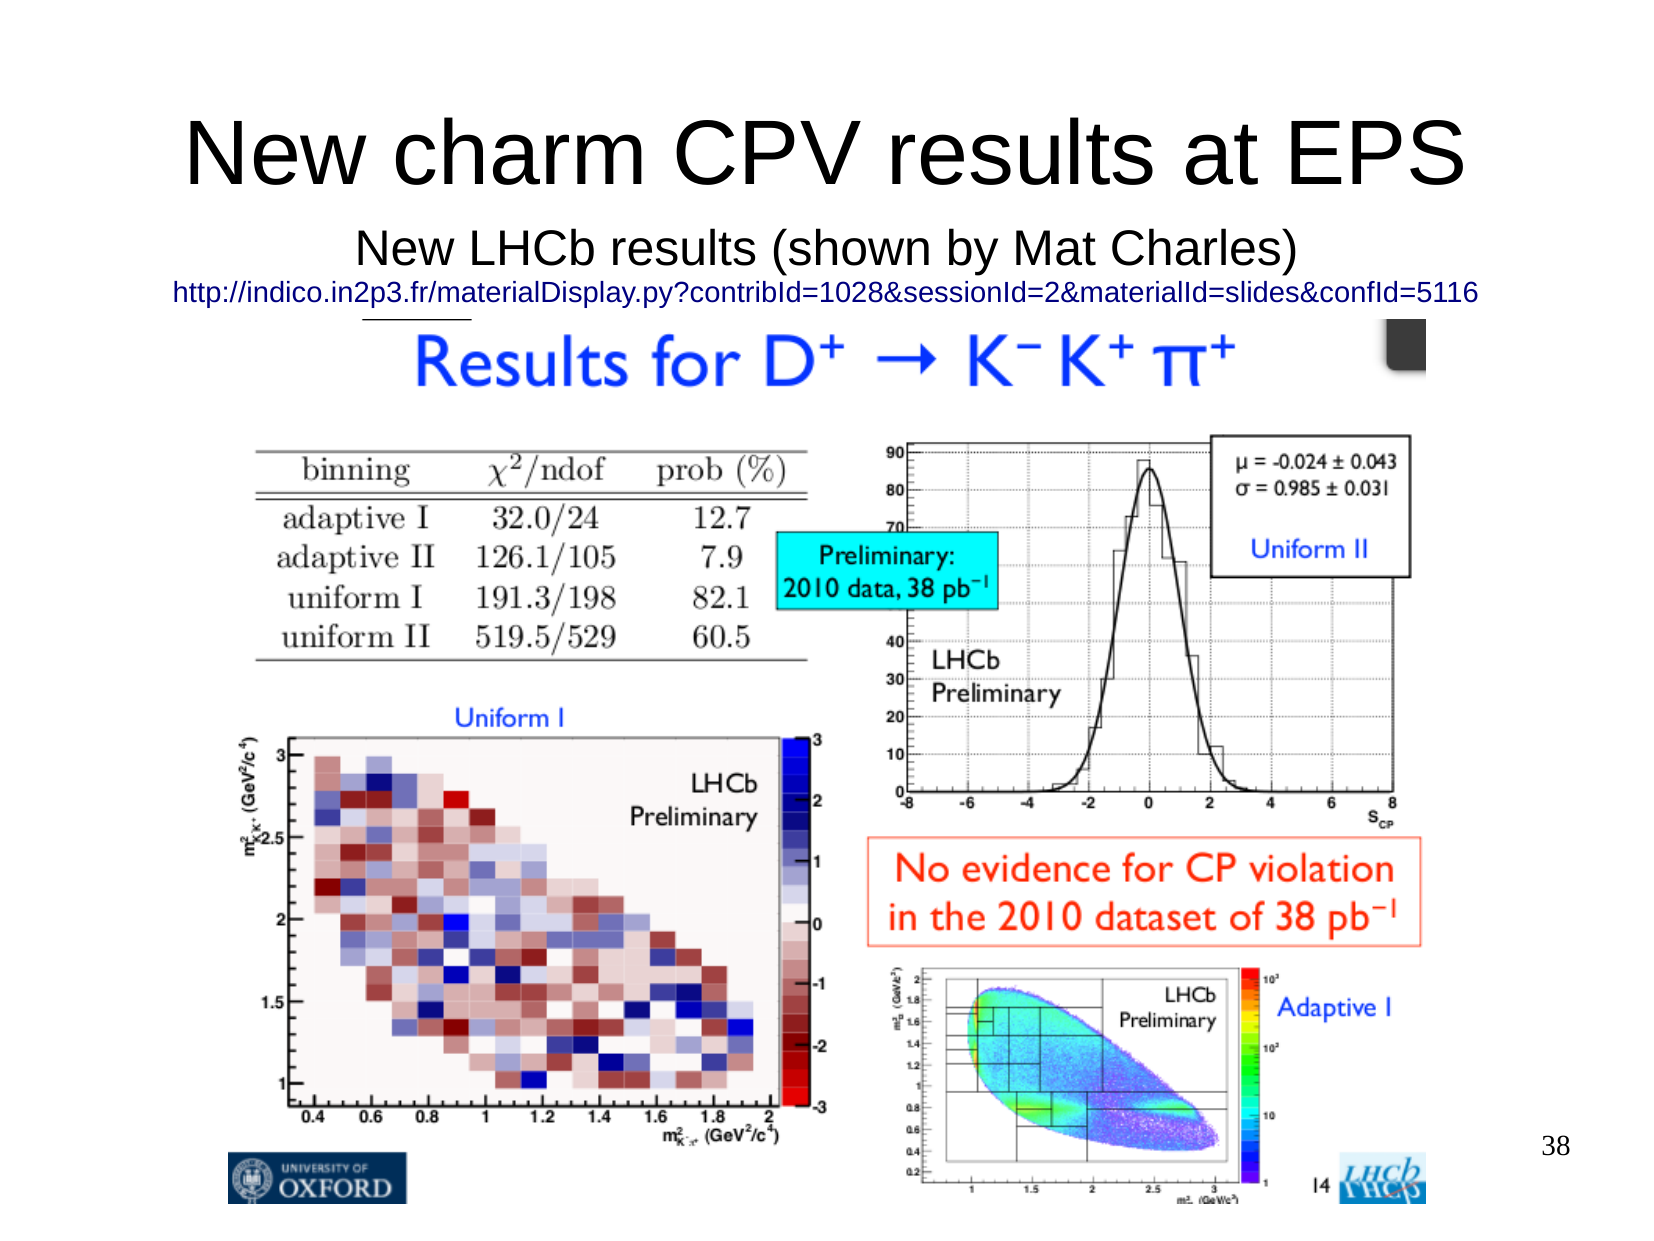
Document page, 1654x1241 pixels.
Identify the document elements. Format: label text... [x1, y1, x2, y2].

title New charm CPV results at EPS [82, 56, 1571, 212]
text_box New LHCb results (shown by Mat Charles) http://indico.in2p3.fr/materialDisplay.py?contribId=1028&sessionId=2&materialId=slides&confId=5116 [29, 212, 1625, 316]
picture [228, 319, 1426, 1204]
